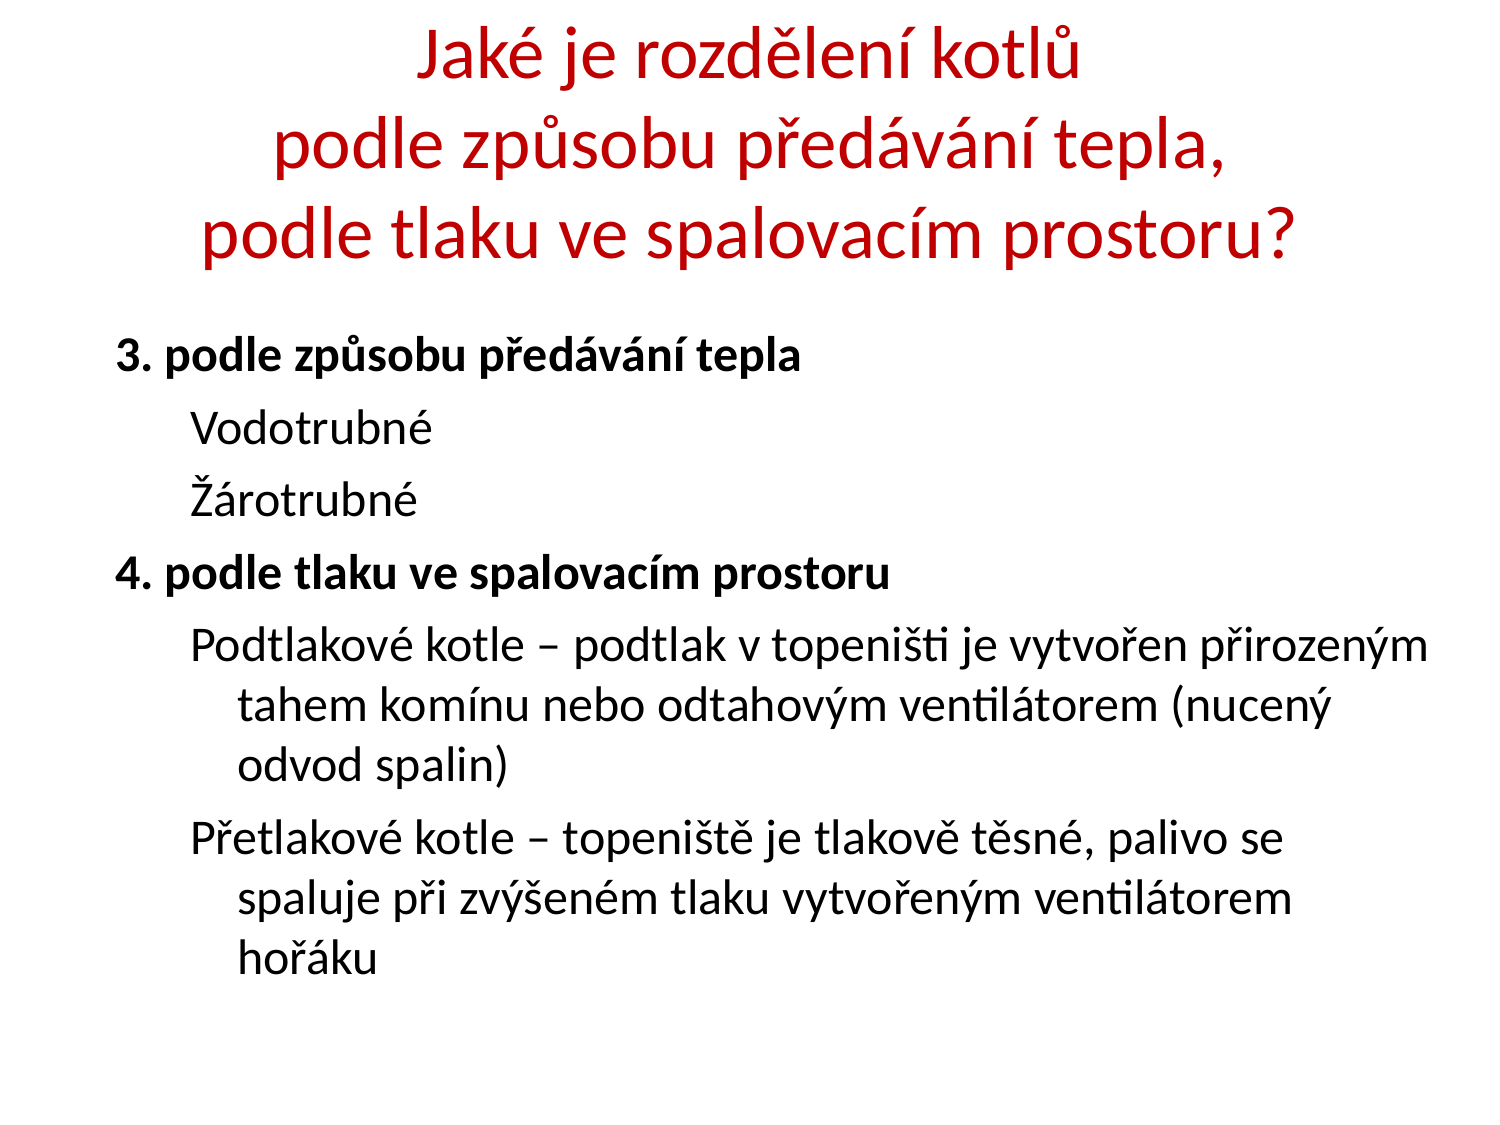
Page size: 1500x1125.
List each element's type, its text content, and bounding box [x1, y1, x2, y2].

title Jaké je rozdělení kotlů podle způsobu předávání tepla, podle tlaku ve spalovacím prostoru? [75, 0, 1426, 282]
list 3. podle způsobu předávání tepla Vodotrubné Žárotrubné 4. podle tlaku ve spalovacím prostoru Podtlakové kotle – podtlak v topeništi je vytvořen přirozeným tahem komínu nebo odtahovým ventilátorem (nucený odvod spalin) Přetlakové kotle – topeniště je tlakově těsné, palivo se spaluje při zvýšeném tlaku vytvořeným ventilátorem hořáku [100, 314, 1451, 1083]
